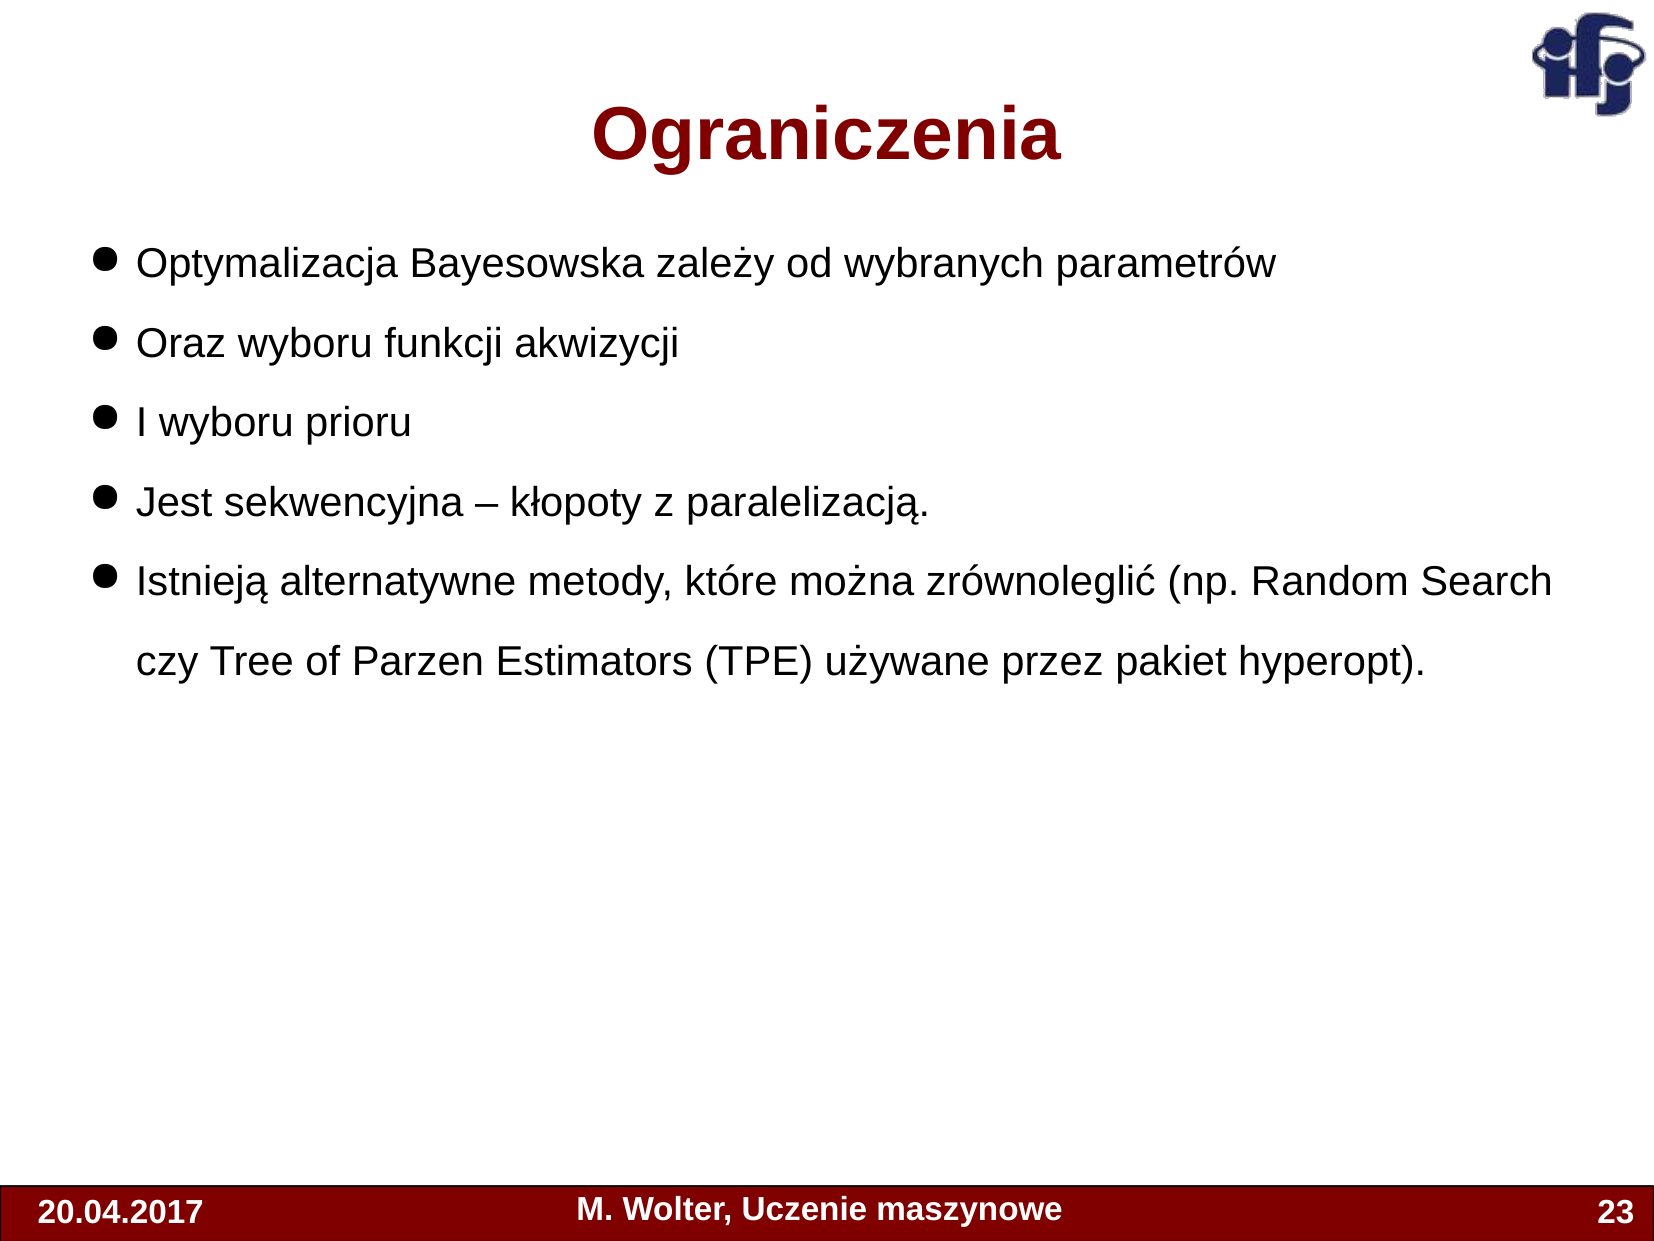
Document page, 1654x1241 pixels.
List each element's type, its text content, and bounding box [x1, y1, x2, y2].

picture [1525, 0, 1654, 129]
list Optymalizacja Bayesowska zależy od wybranych parametrów Oraz wyboru funkcji akwizycji I wyboru prioru Jest sekwencyjna – kłopoty z paralelizacją. Istnieją alternatywne metody, które można zrównoleglić (np. Random Search czy Tree of Parzen Estimators (TPE) używane przez pakiet hyperopt). [88, 236, 1577, 1152]
title Ograniczenia [82, 25, 1571, 233]
